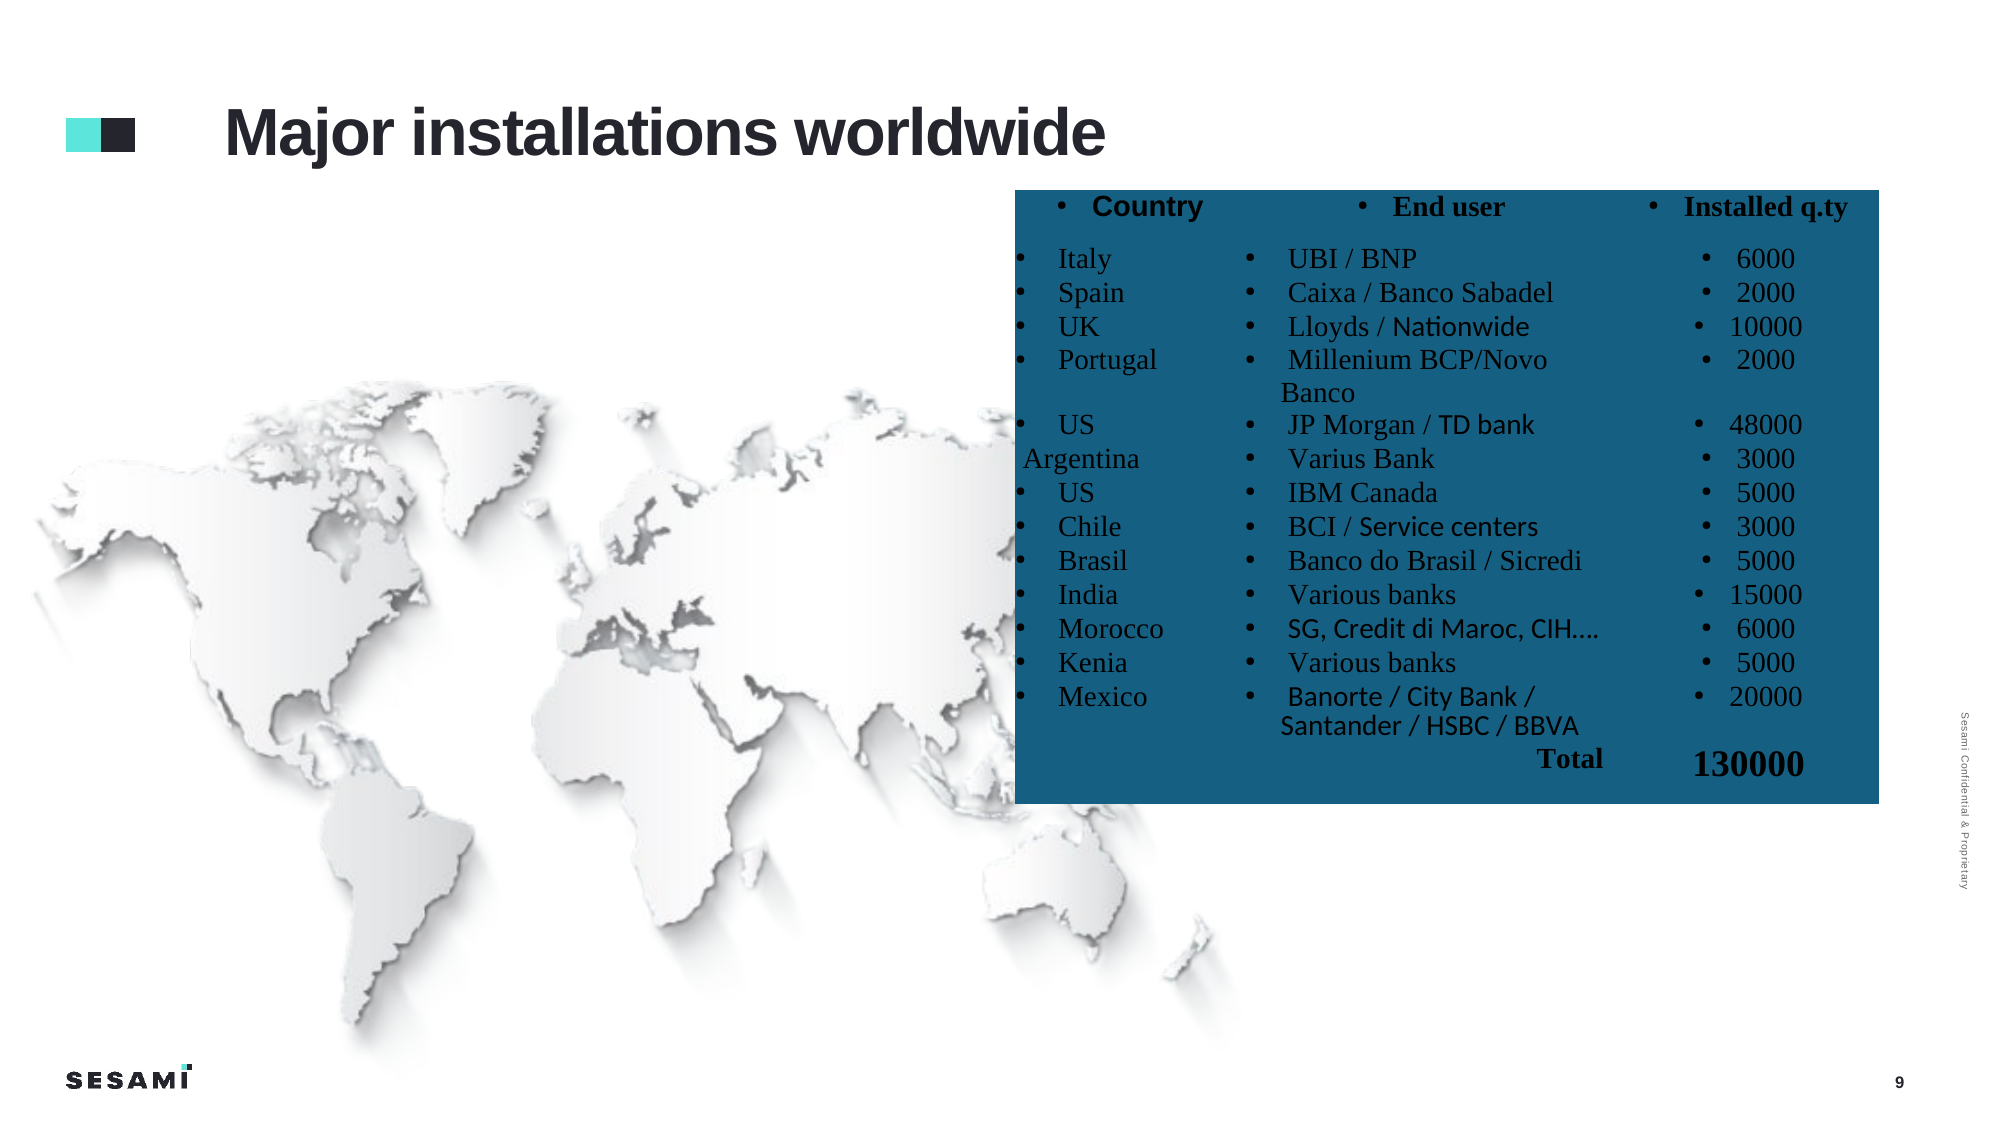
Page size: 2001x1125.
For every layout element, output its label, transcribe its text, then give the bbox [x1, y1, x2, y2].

table_cell 6000 [1618, 612, 1879, 646]
table_cell US [1015, 408, 1245, 442]
table_cell 5000 [1618, 476, 1879, 510]
picture [0, 41, 1272, 1125]
table_cell 6000 [1618, 242, 1879, 276]
table_cell 130000 [1618, 743, 1879, 804]
text_box Major installations worldwide [224, 93, 1934, 257]
table_cell Brasil [1015, 544, 1245, 578]
table_cell 5000 [1618, 646, 1879, 680]
table_header End user [1245, 190, 1618, 242]
table_cell SG, Credit di Maroc, CIH…. [1245, 612, 1618, 646]
table_cell BCI / Service centers [1245, 510, 1618, 544]
table_cell Kenia [1015, 646, 1245, 680]
table_cell Morocco [1015, 612, 1245, 646]
table_cell 3000 [1618, 510, 1879, 544]
table_cell Millenium BCP/Novo Banco [1245, 344, 1618, 408]
table_cell Lloyds / Nationwide [1245, 310, 1618, 344]
table_cell Chile [1015, 510, 1245, 544]
table_cell 2000 [1618, 344, 1879, 408]
table_cell US [1015, 476, 1245, 510]
table_cell 5000 [1618, 544, 1879, 578]
table_cell Mexico [1015, 680, 1245, 743]
table_cell Varius Bank [1245, 442, 1618, 476]
table_cell Total [1015, 743, 1618, 804]
table_cell Banorte / City Bank / Santander / HSBC / BBVA [1245, 680, 1618, 743]
table_cell 2000 [1618, 276, 1879, 310]
table_header Installed q.ty [1618, 190, 1879, 242]
table_cell India [1015, 578, 1245, 612]
table_cell Portugal [1015, 344, 1245, 408]
table_cell Caixa / Banco Sabadel [1245, 276, 1618, 310]
table_cell Italy [1015, 242, 1245, 276]
table_cell Spain [1015, 276, 1245, 310]
table_cell JP Morgan / TD bank [1245, 408, 1618, 442]
table_cell UBI / BNP [1245, 242, 1618, 276]
table_cell UK [1015, 310, 1245, 344]
table_cell 10000 [1618, 310, 1879, 344]
table_cell Various banks [1245, 578, 1618, 612]
table_cell 48000 [1618, 408, 1879, 442]
table_cell Various banks [1245, 646, 1618, 680]
table_cell 20000 [1618, 680, 1879, 743]
table_cell IBM Canada [1245, 476, 1618, 510]
table_cell 3000 [1618, 442, 1879, 476]
table_cell 15000 [1618, 578, 1879, 612]
table_cell Argentina [1015, 442, 1245, 476]
table_cell Banco do Brasil / Sicredi [1245, 544, 1618, 578]
table_header Country [1015, 190, 1245, 242]
